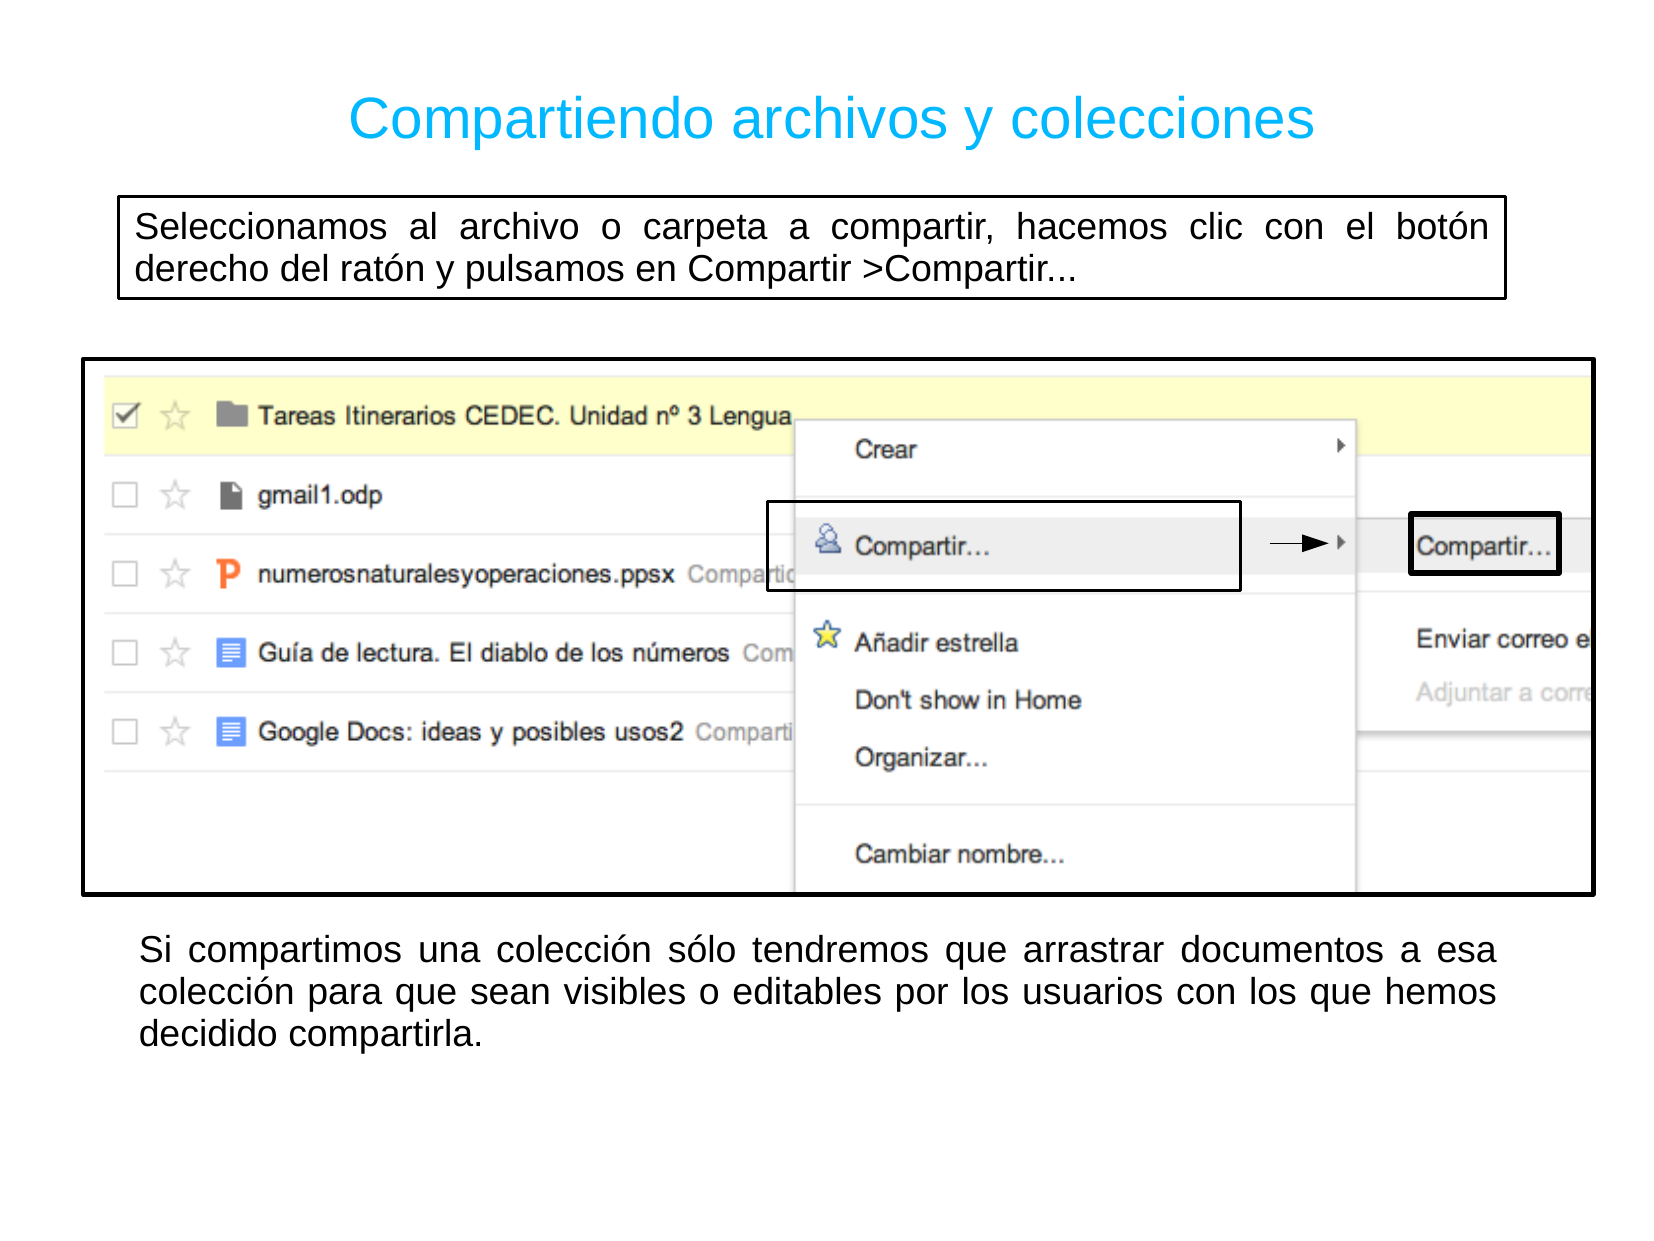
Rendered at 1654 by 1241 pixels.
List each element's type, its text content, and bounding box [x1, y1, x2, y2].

text_box Seleccionamos al archivo o carpeta a compartir, hacemos clic con el botón derecho del ratón y pulsamos en Compartir >Compartir... [118, 196, 1506, 299]
title Compartiendo archivos y colecciones [88, 88, 1577, 148]
text_box Si compartimos una colección sólo tendremos que arrastrar documentos a esa colección para que sean visibles o editables por los usuarios con los que hemos decidido compartirla. [124, 921, 1512, 1105]
picture [85, 360, 1592, 893]
